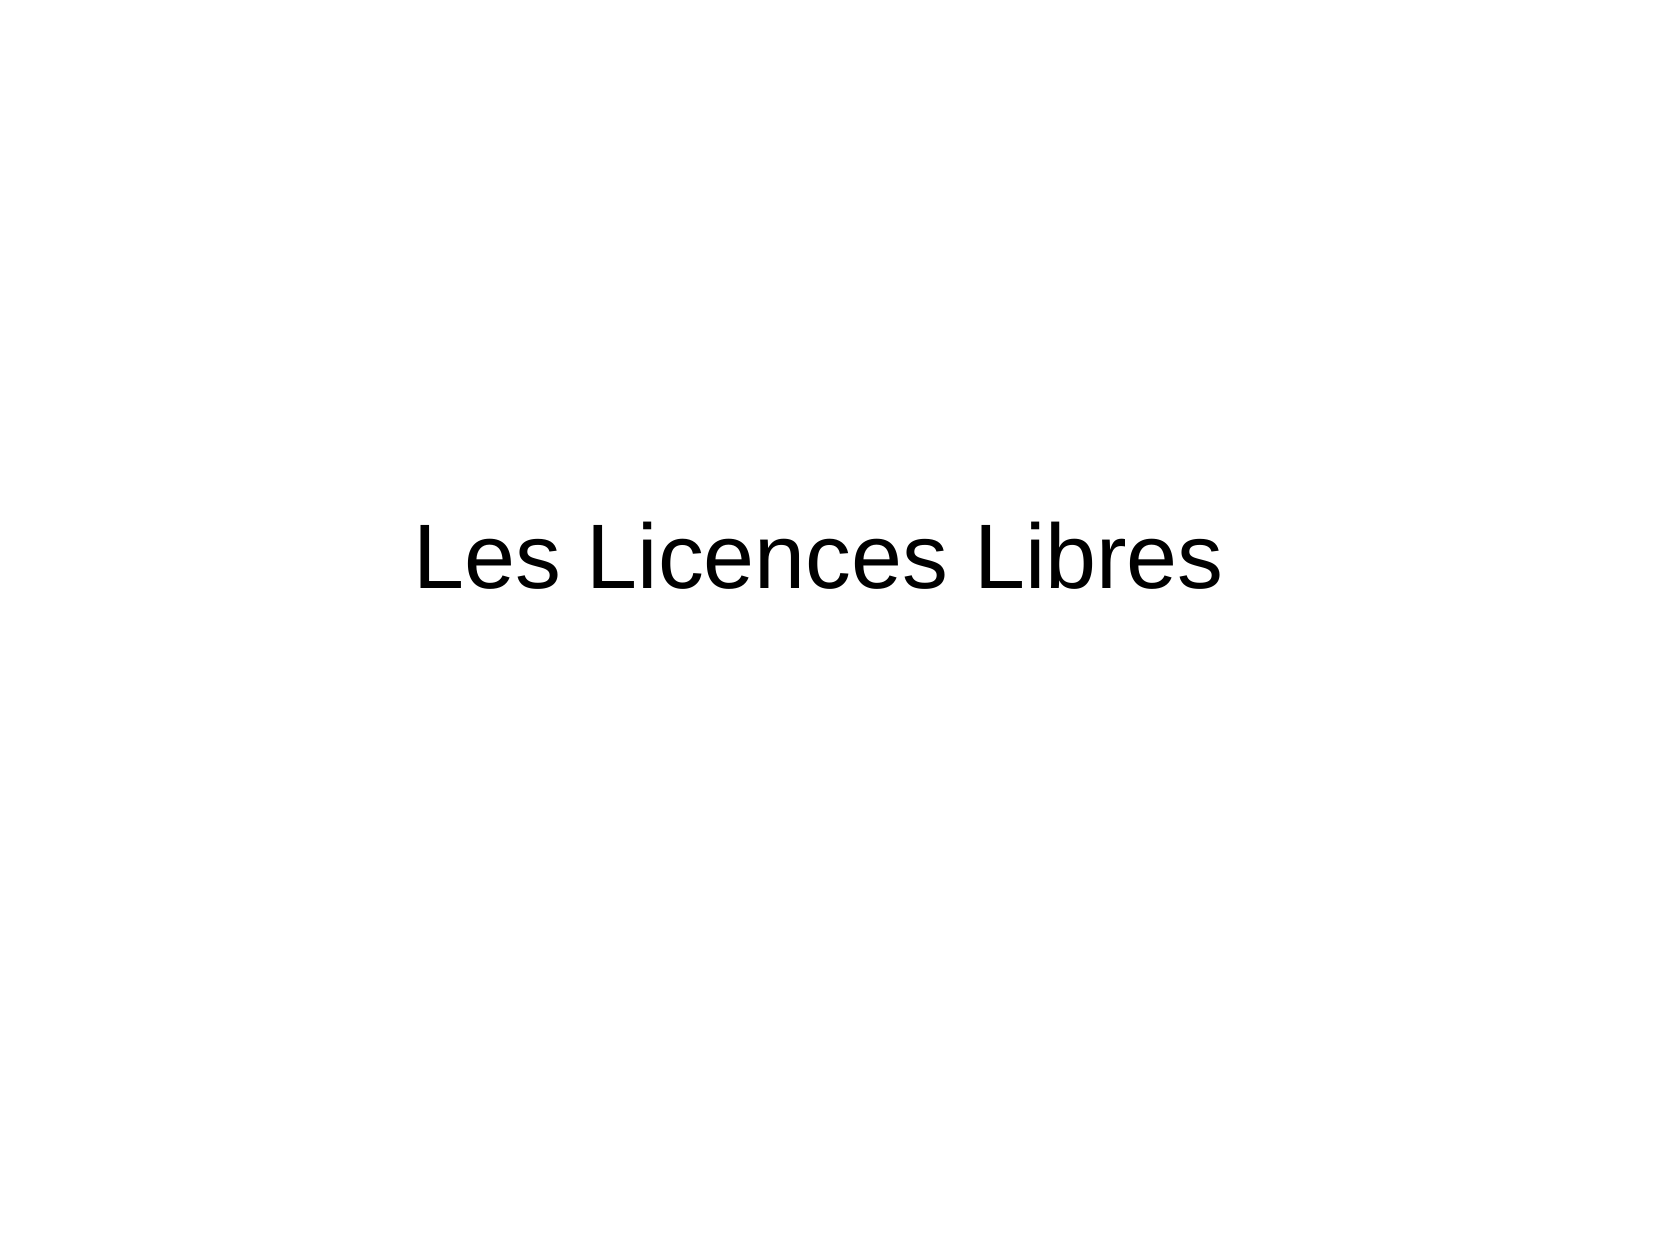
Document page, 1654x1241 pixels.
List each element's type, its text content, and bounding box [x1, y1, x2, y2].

title Les Licences Libres [75, 452, 1564, 661]
